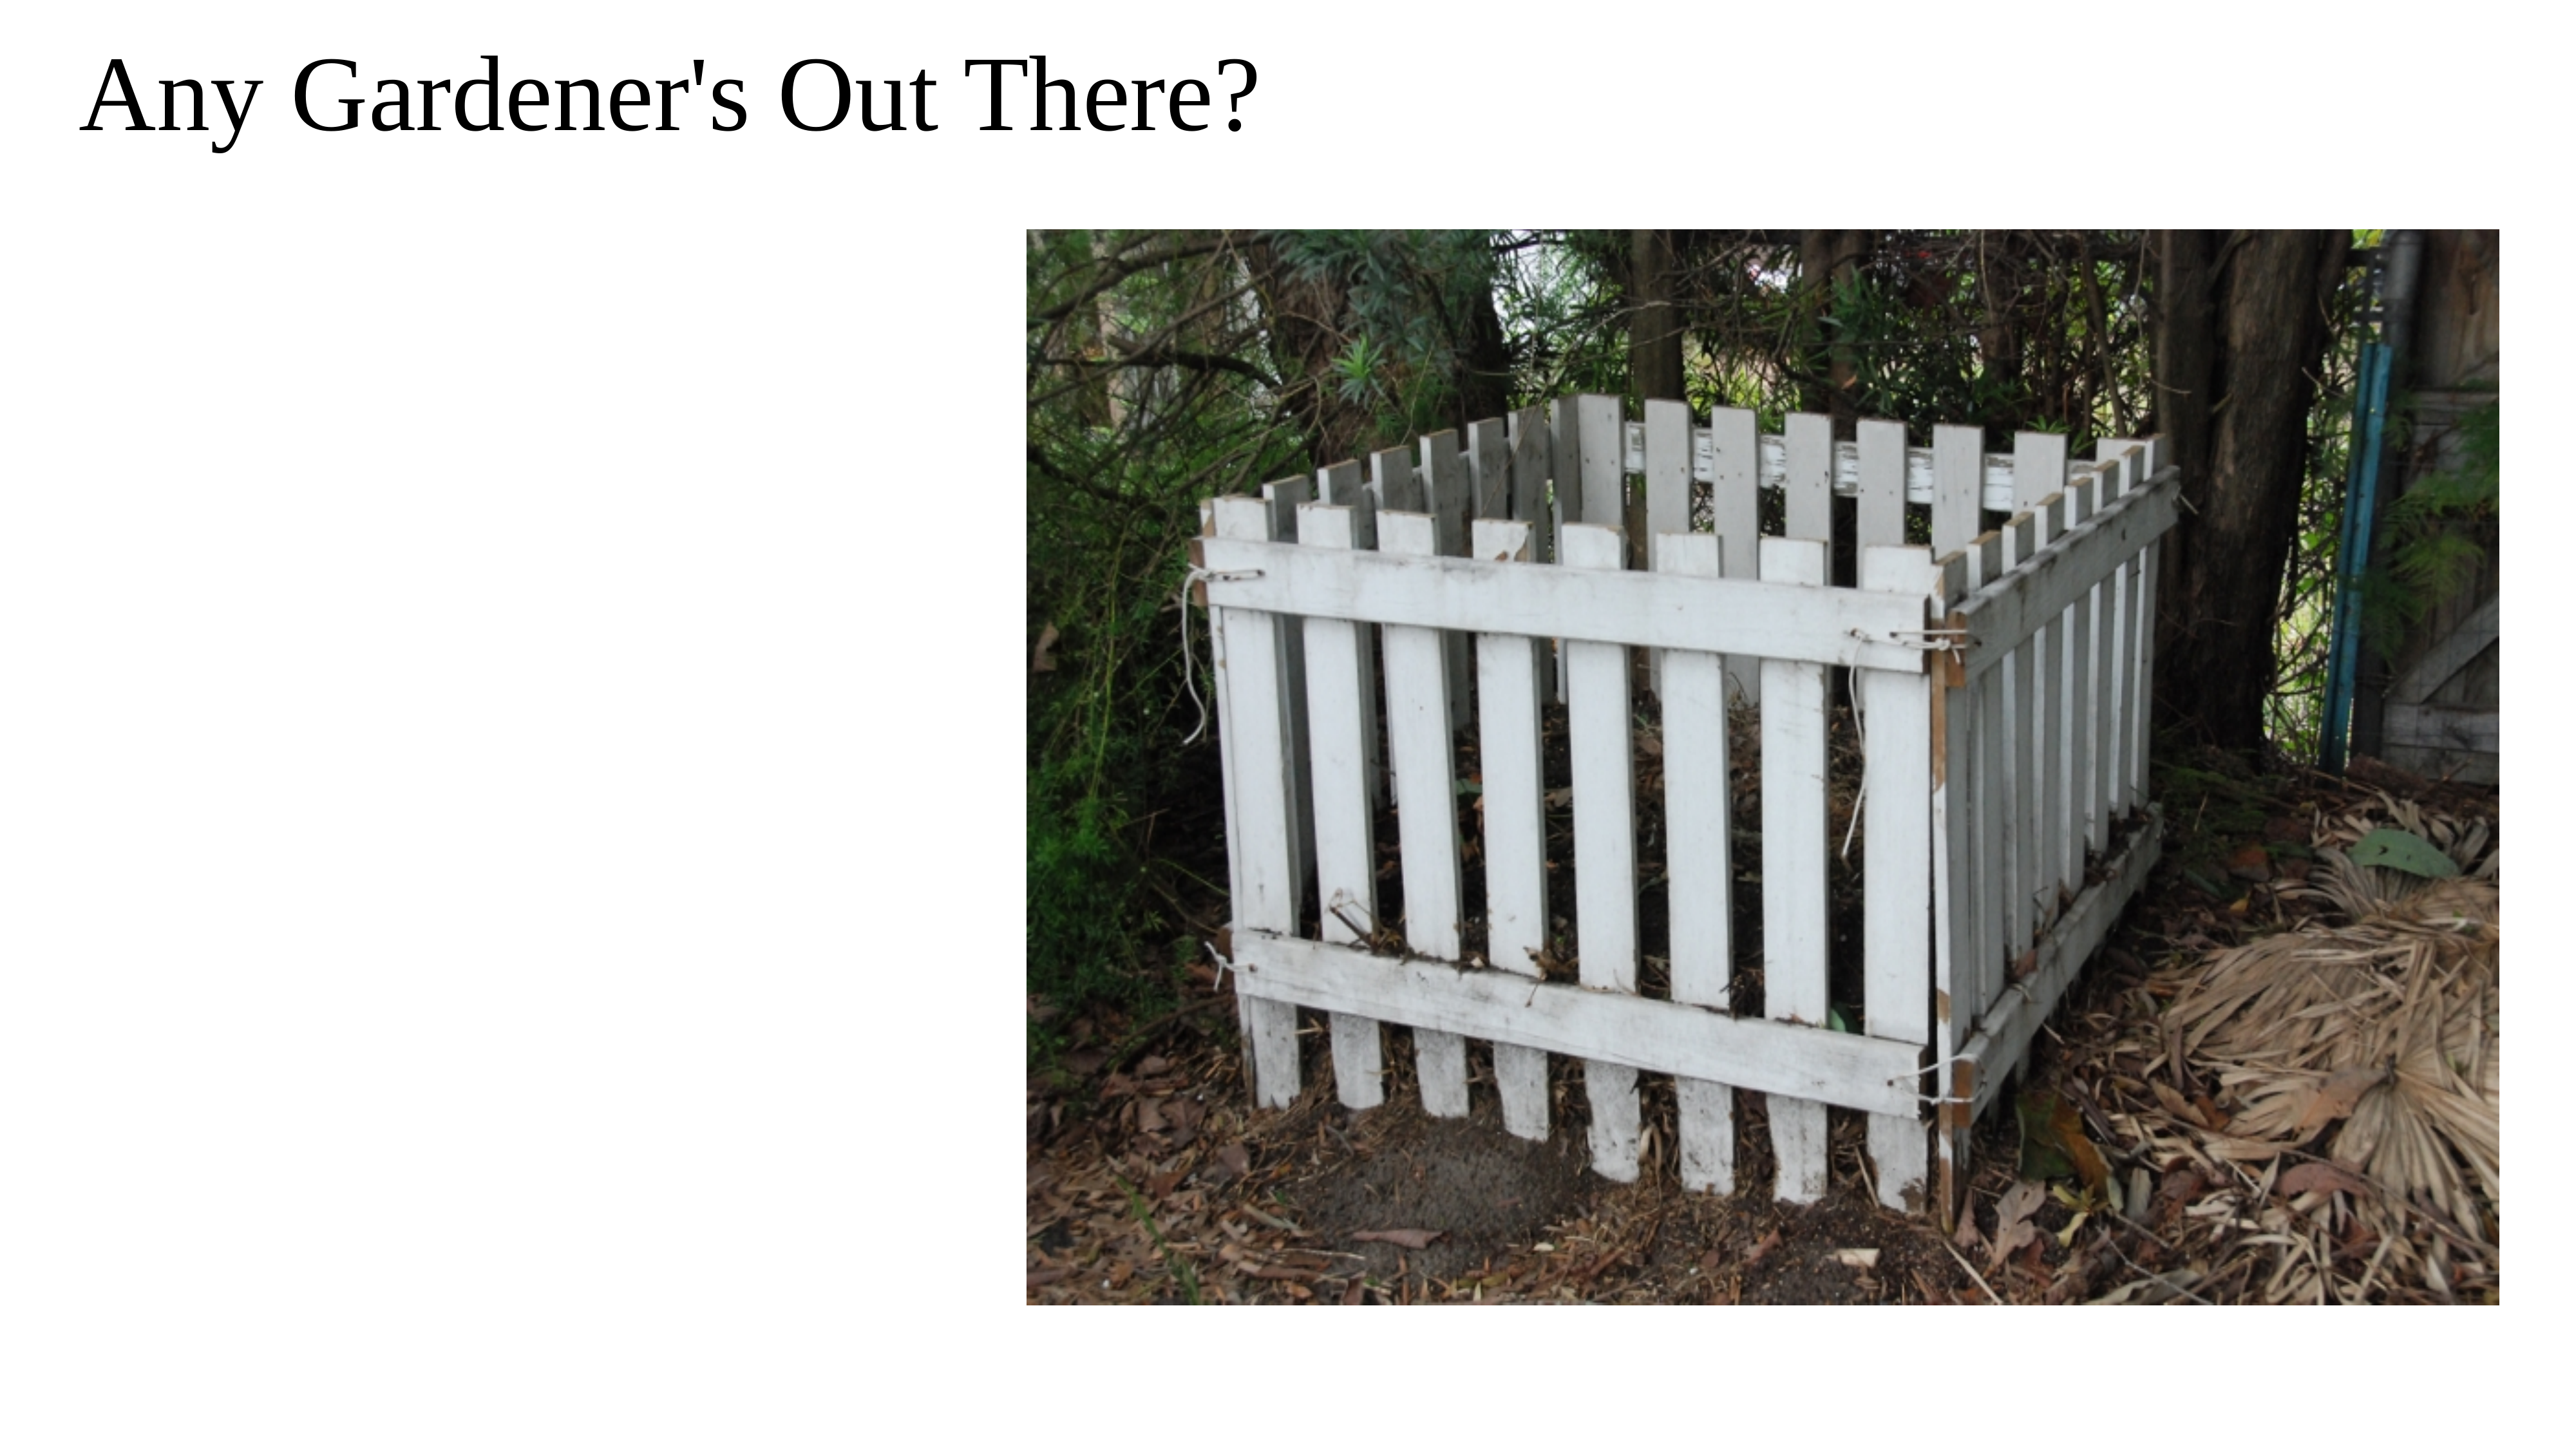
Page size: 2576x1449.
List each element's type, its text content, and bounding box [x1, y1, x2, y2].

title Any Gardener's Out There? [73, 17, 1551, 283]
picture [1027, 229, 2499, 1305]
